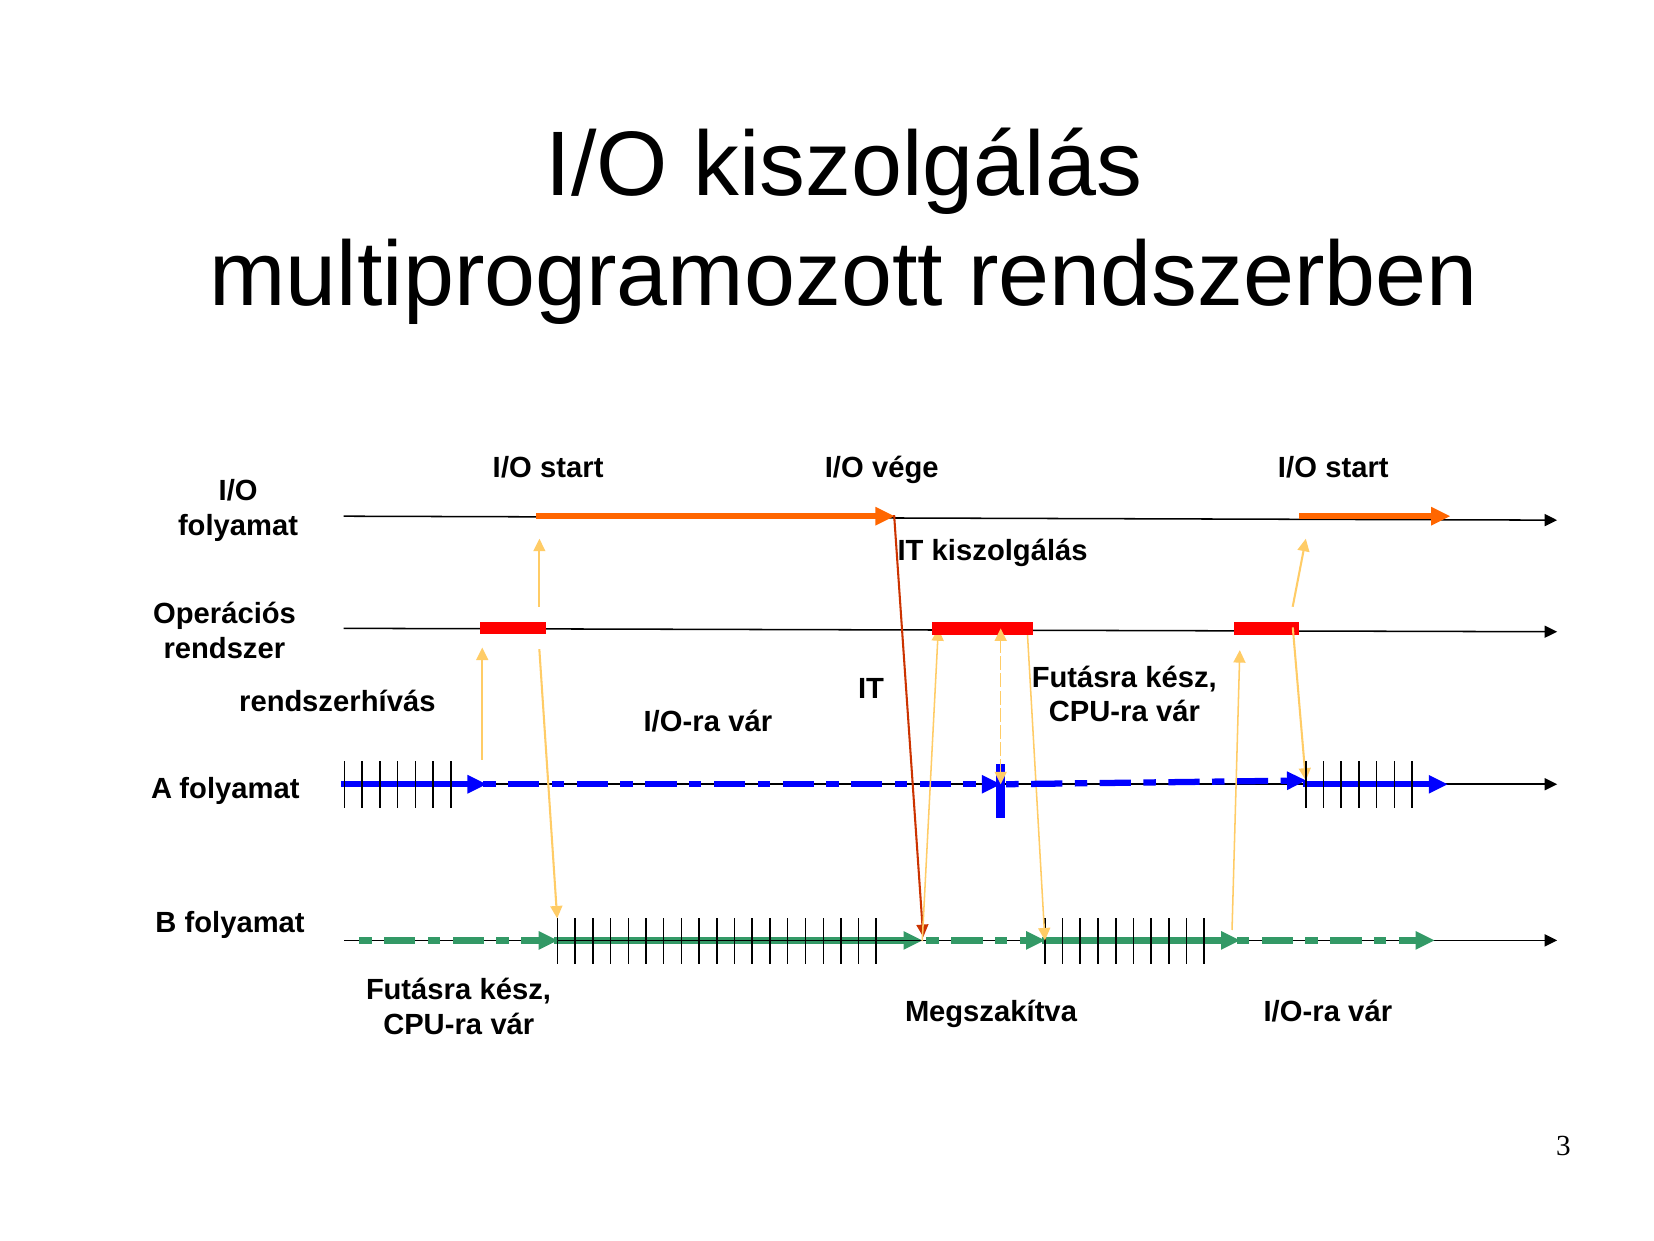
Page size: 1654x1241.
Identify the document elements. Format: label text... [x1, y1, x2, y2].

title I/O kiszolgálás multiprogramozott rendszerben [124, 110, 1530, 317]
text_box IT [906, 661, 916, 729]
text_box rendszerhívás [206, 675, 469, 743]
text_box I/O-ra vár [1212, 984, 1444, 1052]
text_box B folyamat [123, 895, 345, 972]
text_box I/O vége [799, 440, 965, 508]
text_box Megszakítva [866, 984, 1117, 1066]
text_box I/O-ra vár [592, 695, 824, 762]
text_box I/O start [1253, 440, 1414, 509]
text_box I/O folyamat [149, 463, 327, 588]
text_box Futásra kész, CPU-ra vár [325, 963, 593, 1061]
text_box IT kiszolgálás [881, 523, 1104, 614]
text_box I/O start [468, 440, 629, 509]
text_box Operációs rendszer [123, 586, 326, 727]
text_box A folyamat [123, 761, 327, 830]
text_box IT [826, 661, 907, 729]
text_box Futásra kész, CPU-ra vár [1009, 650, 1239, 762]
